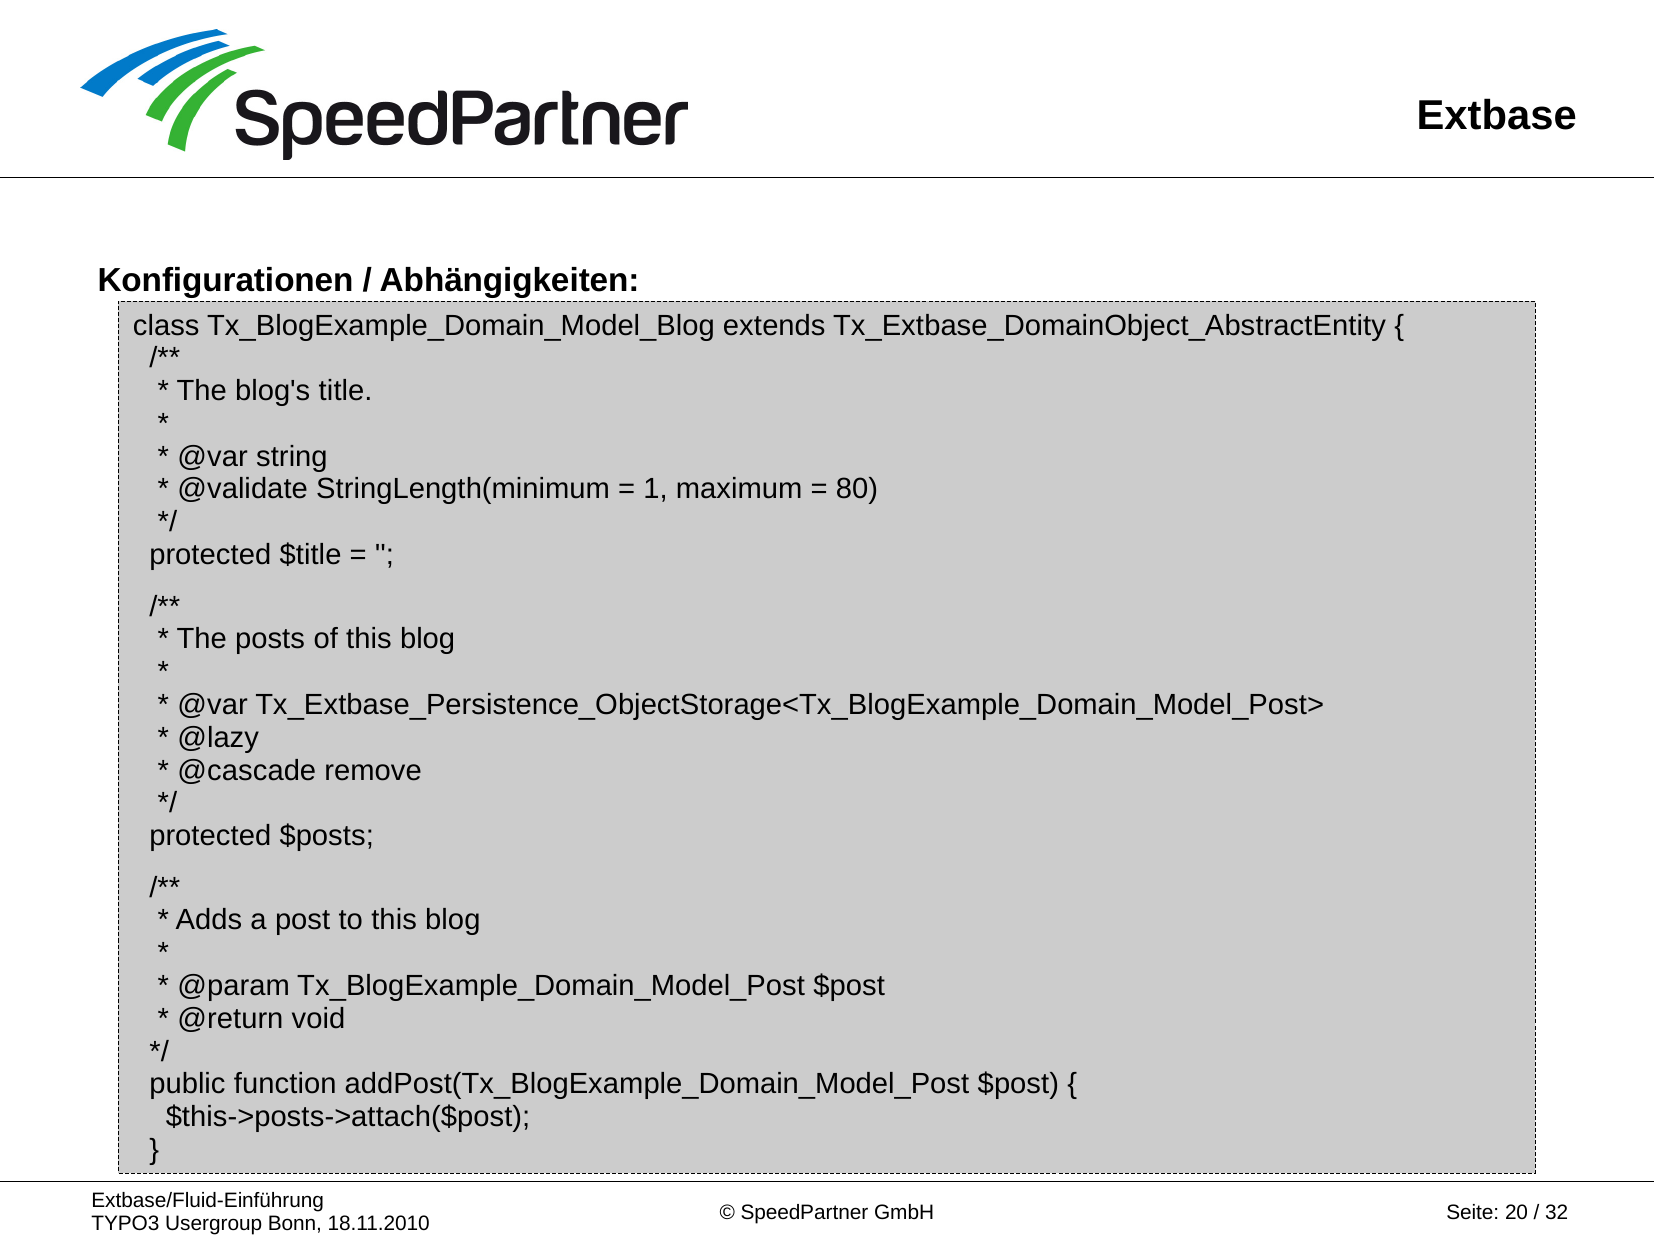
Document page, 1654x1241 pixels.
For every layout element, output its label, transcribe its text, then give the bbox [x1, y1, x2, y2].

text_box class Tx_BlogExample_Domain_Model_Blog extends Tx_Extbase_DomainObject_AbstractEntity { /** * The blog's title. * * @var string * @validate StringLength(minimum = 1, maximum = 80) */ protected $title = ''; /** * The posts of this blog * * @var Tx_Extbase_Persistence_ObjectStorage<Tx_BlogExample_Domain_Model_Post> * @lazy * @cascade remove */ protected $posts; /** * Adds a post to this blog * * @param Tx_BlogExample_Domain_Model_Post $post * @return void */ public function addPost(Tx_BlogExample_Domain_Model_Post $post) { $this->posts->attach($post); } [118, 301, 1536, 1174]
title Extbase [590, 70, 1577, 160]
picture [80, 29, 688, 160]
text_box Konfigurationen / Abhängigkeiten: [82, 253, 1565, 1151]
